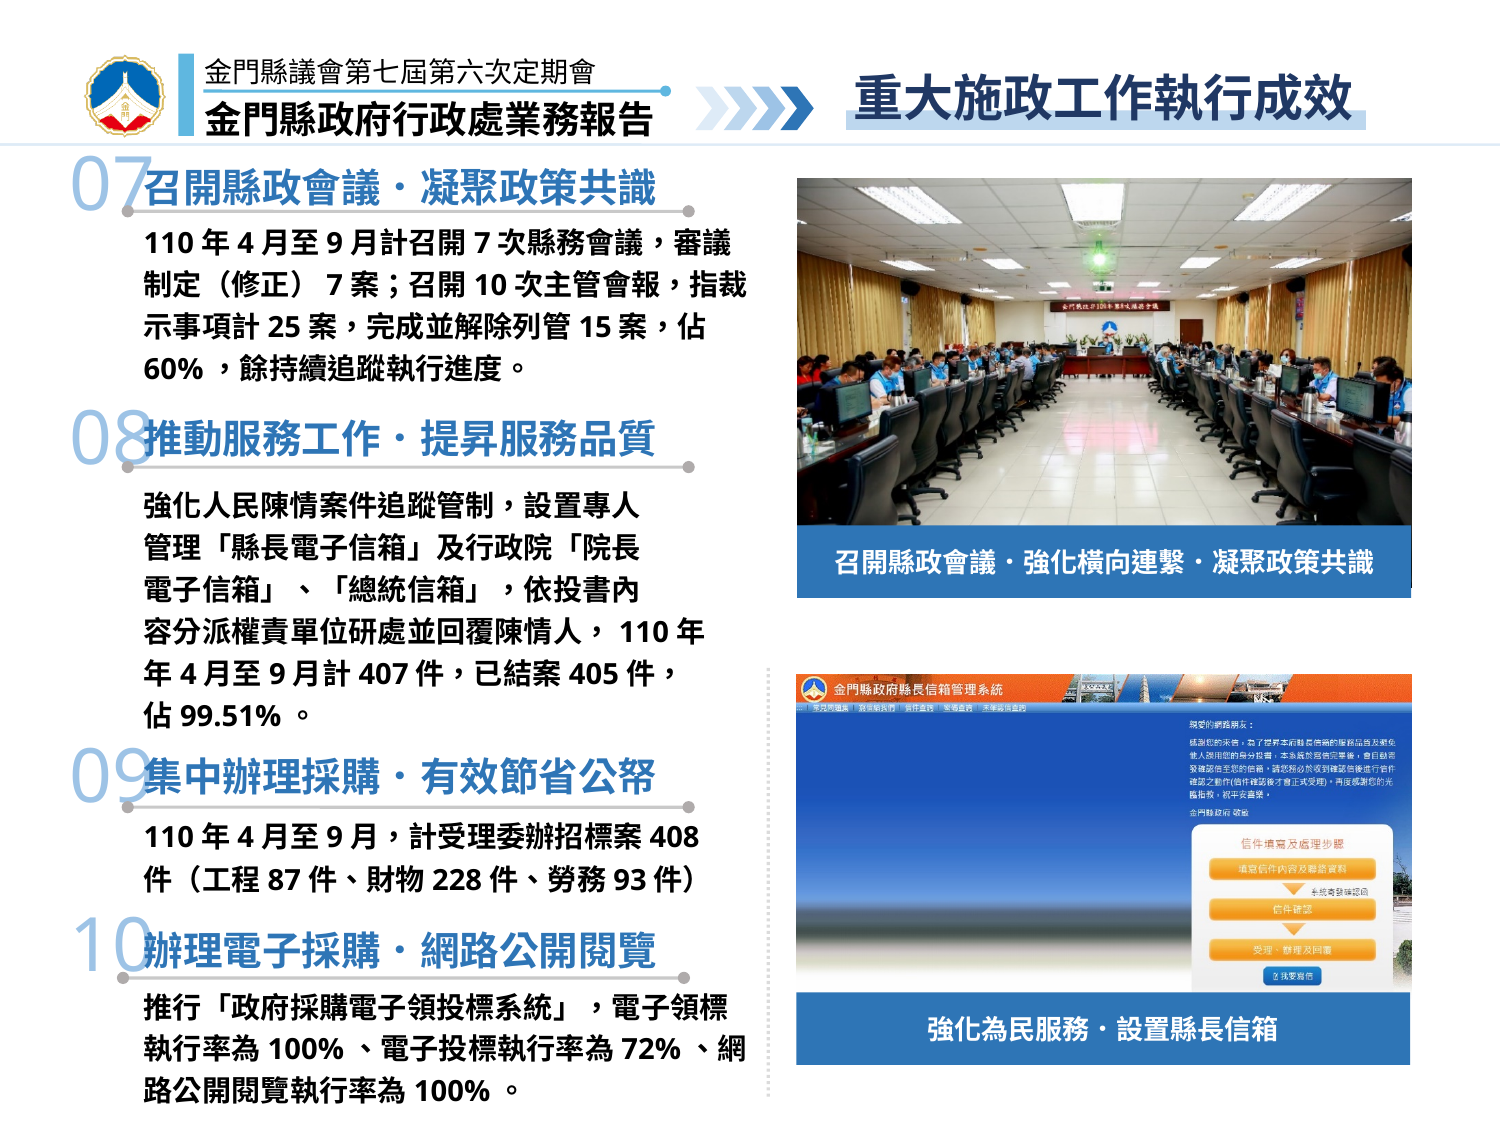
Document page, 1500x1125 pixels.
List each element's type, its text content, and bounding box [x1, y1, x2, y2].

text_box 辦理電子採購．網路公開閱覽 [129, 918, 674, 974]
text_box [723, 86, 758, 131]
text_box 推動服務工作．提昇服務品質 [129, 406, 674, 465]
text_box 10 [54, 889, 181, 994]
text_box 07 [54, 149, 181, 233]
text_box 召開縣政會議．強化橫向連繫．凝聚政策共識 [797, 525, 1412, 598]
text_box [121, 801, 134, 814]
text_box 110年4月至9月，計受理委辦招標案408 件（工程87件、財物228件、勞務93件） [129, 804, 768, 904]
text_box 110年4月至9月計召開7次縣務會議，審議制定（修正）7案；召開10次主管會報，指裁示事項計25案，完成並解除列管15案，佔60%，餘持續追蹤執行進度。 [129, 210, 768, 393]
text_box [660, 85, 672, 97]
text_box 09 [54, 719, 181, 825]
text_box 推行「政府採購電子領投標系統」，電子領標執行率為100%、電子投標執行率為72%、網路公開閱覽執行率為100%。 [129, 974, 768, 1116]
picture [796, 674, 1412, 1027]
text_box 09 [122, 754, 129, 776]
text_box 集中辦理採購．有效節省公帑 [129, 744, 674, 804]
text_box 強化為民服務．設置縣長信箱 [796, 992, 1411, 1065]
text_box 召開縣政會議．凝聚政策共識 [129, 155, 674, 209]
text_box [682, 205, 695, 218]
text_box [682, 460, 695, 474]
text_box 金門縣政府行政處業務報告 [189, 88, 688, 149]
text_box 08 [54, 382, 181, 487]
text_box [116, 971, 130, 985]
text_box 金門縣議會第七屆第六次定期會 [189, 47, 670, 88]
text_box 08 [124, 416, 129, 430]
text_box [121, 460, 134, 474]
picture [797, 178, 1412, 525]
text_box 重大施政工作執行成效 [809, 58, 1369, 134]
text_box [752, 86, 786, 131]
text_box [121, 205, 134, 218]
picture [50, 46, 187, 149]
text_box [677, 971, 691, 985]
text_box [780, 86, 814, 131]
text_box 強化人民陳情案件追蹤管制，設置專人 管理「縣長電子信箱」及行政院「院長 電子信箱」、「總統信箱」，依投書內 容分派權責單位研處並回覆陳情人，110年 年4月至9月計407件，已結案405件， 佔99.51%。 [129, 473, 768, 740]
text_box 08 [122, 441, 129, 459]
text_box [695, 86, 729, 131]
text_box 10 [122, 923, 129, 965]
text_box [682, 801, 695, 814]
